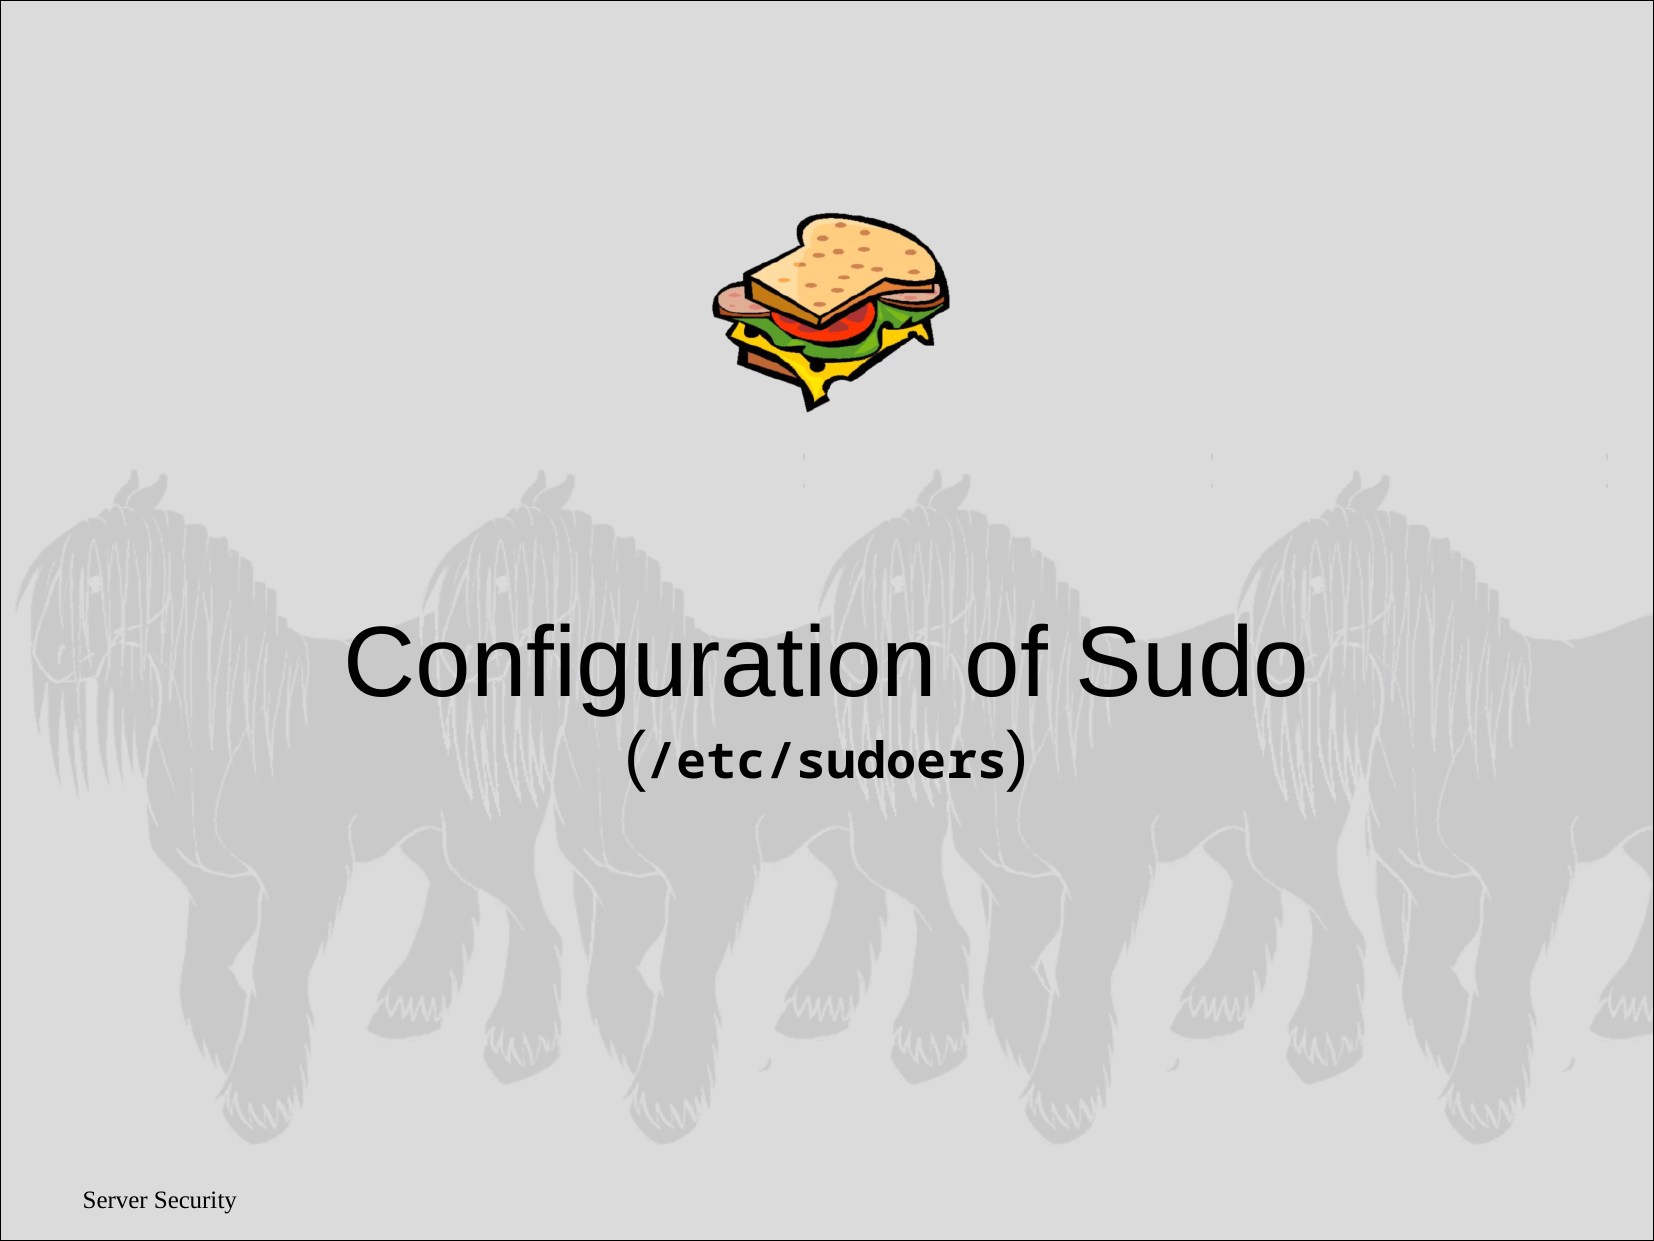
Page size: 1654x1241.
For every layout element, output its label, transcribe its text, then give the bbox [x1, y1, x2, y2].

subtitle Configuration of Sudo (/etc/sudoers) [82, 290, 1571, 1109]
picture [710, 212, 952, 413]
